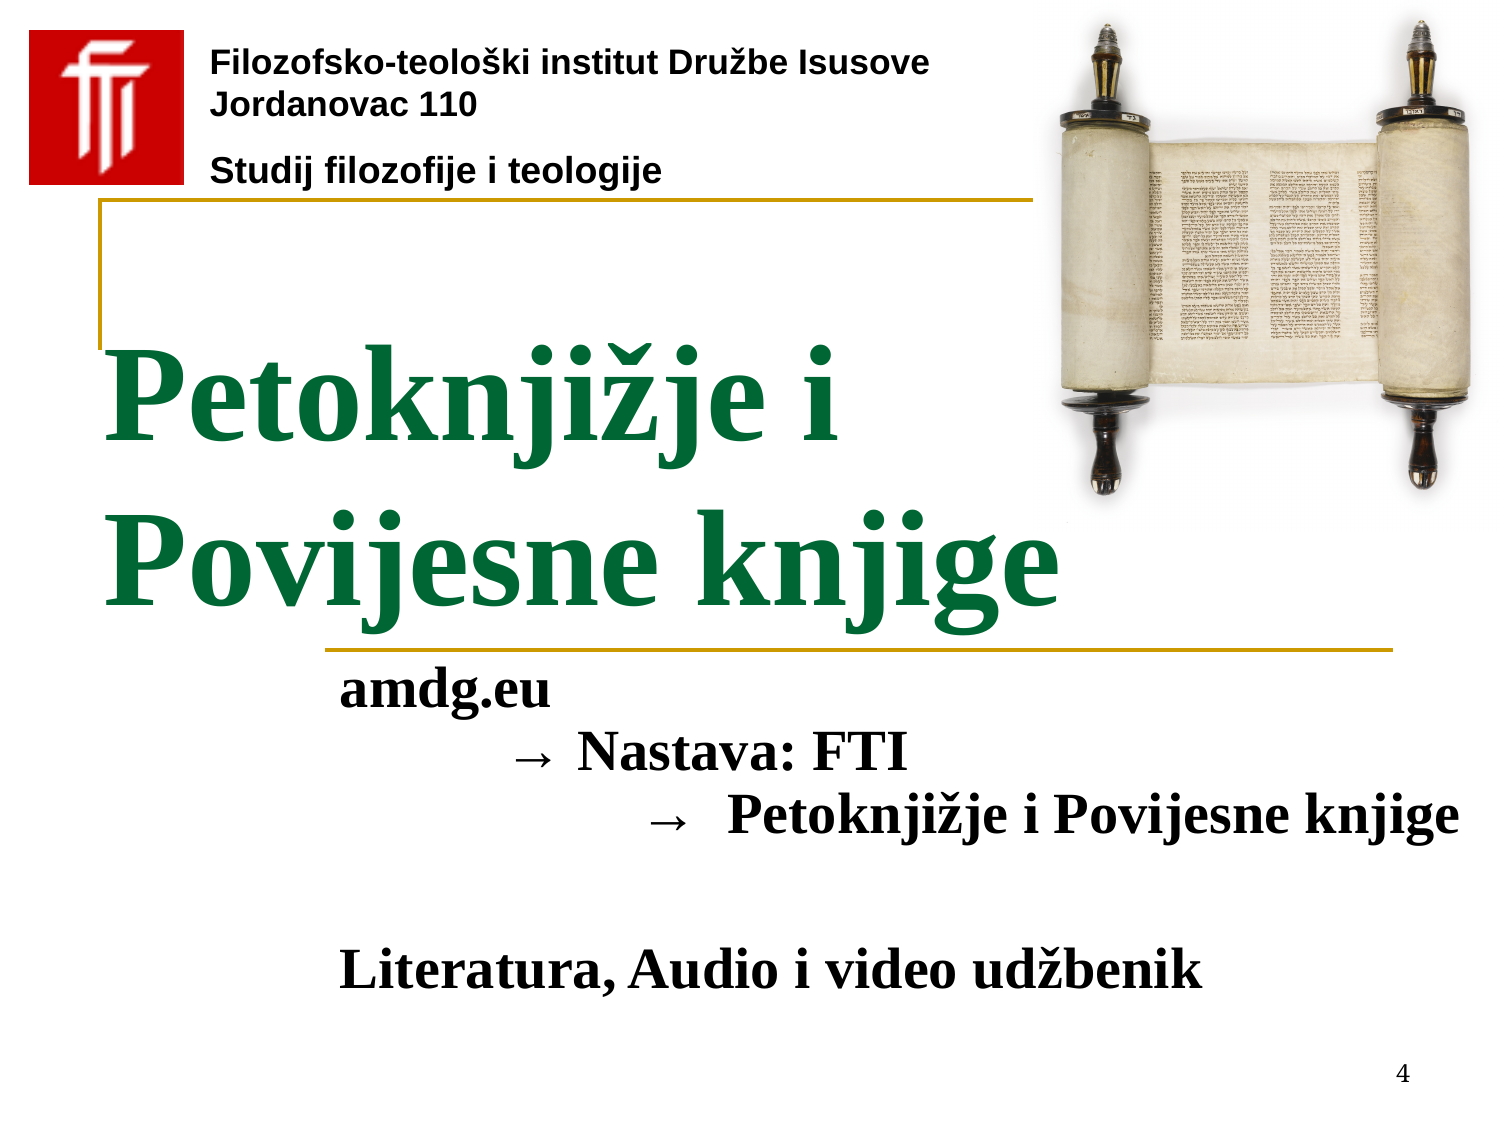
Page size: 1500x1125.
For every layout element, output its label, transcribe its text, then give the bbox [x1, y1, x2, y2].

text_box Filozofsko-teološki institut Družbe Isusove Jordanovac 110 Studij filozofije i teologije [194, 31, 963, 199]
picture [1033, 0, 1500, 532]
picture [29, 30, 184, 185]
subtitle amdg.eu → Nastava: FTI → Petoknjižje i Povijesne knjige Literatura, Audio i video udžbenik [324, 649, 1500, 1125]
title Petoknjižje i Povijesne knjige [88, 295, 1375, 650]
